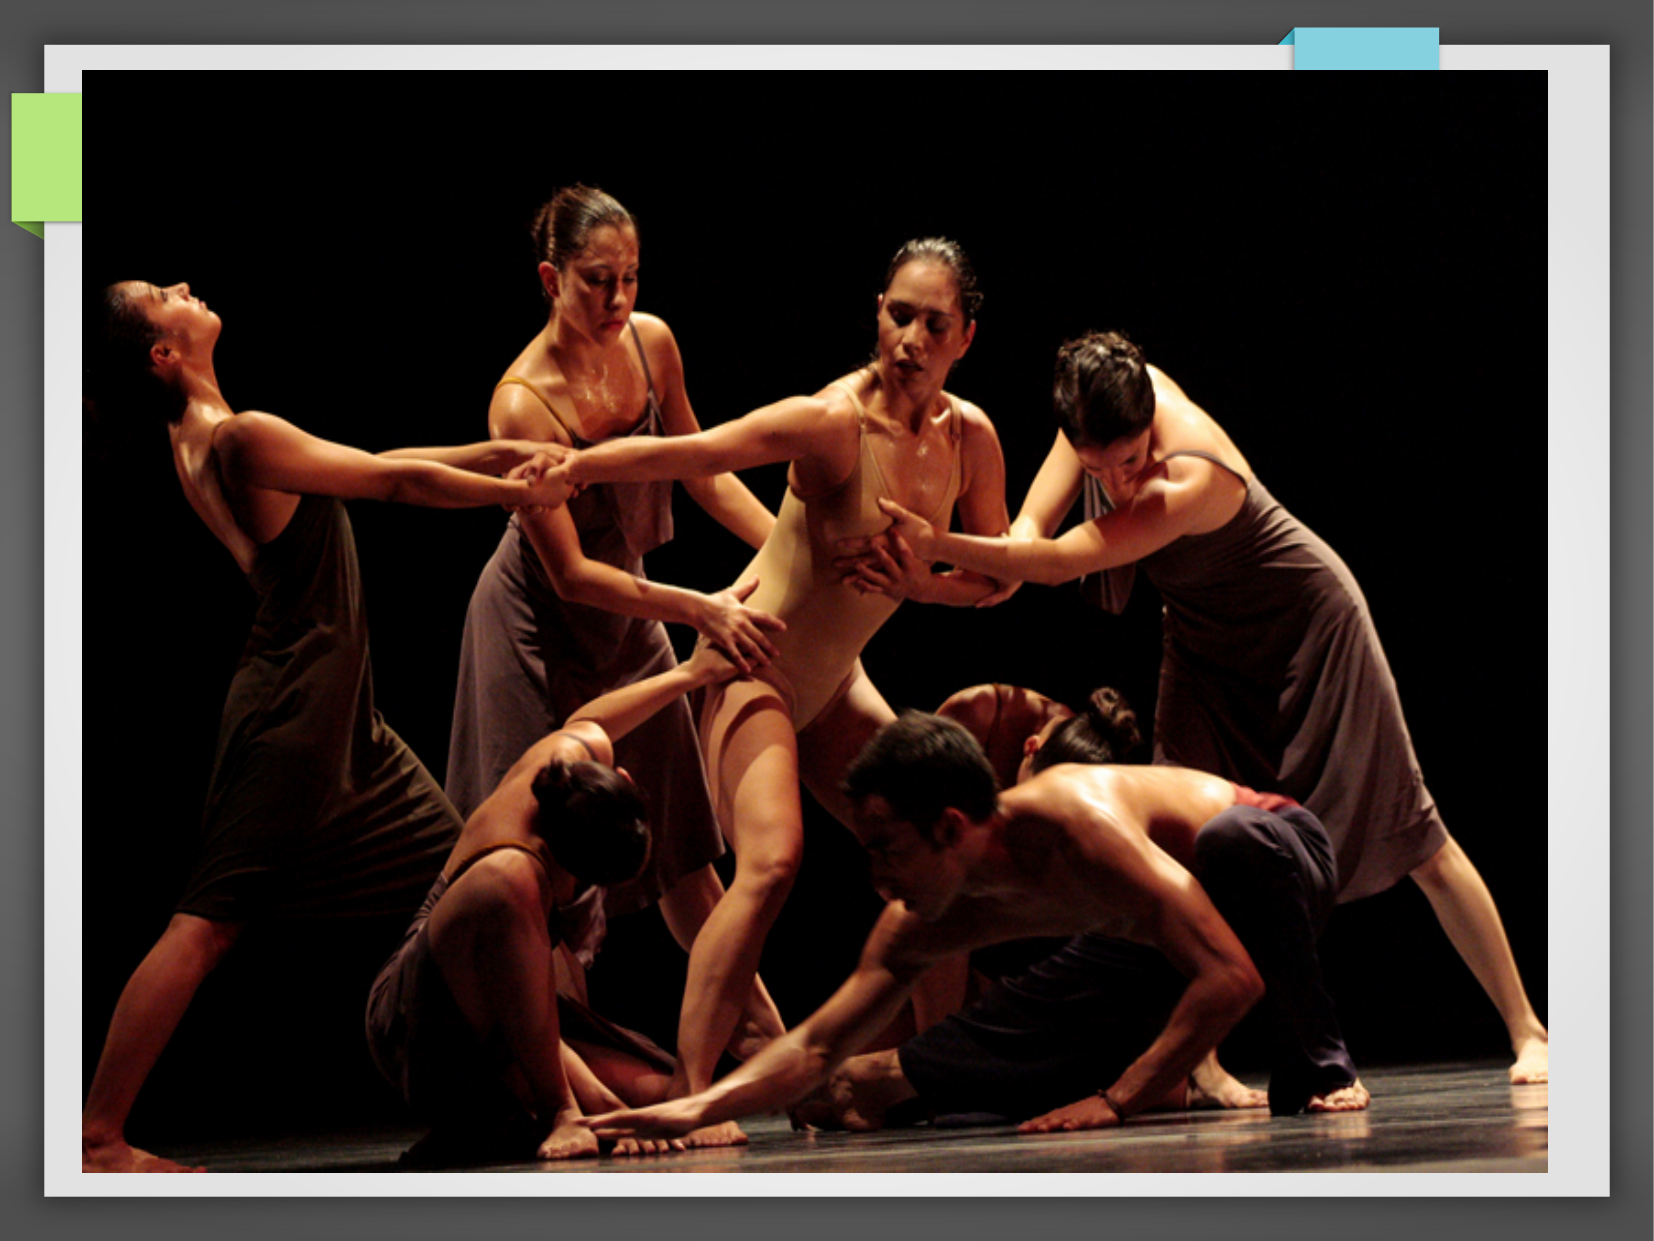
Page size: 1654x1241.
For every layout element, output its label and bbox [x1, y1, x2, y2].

picture [82, 70, 1548, 1173]
